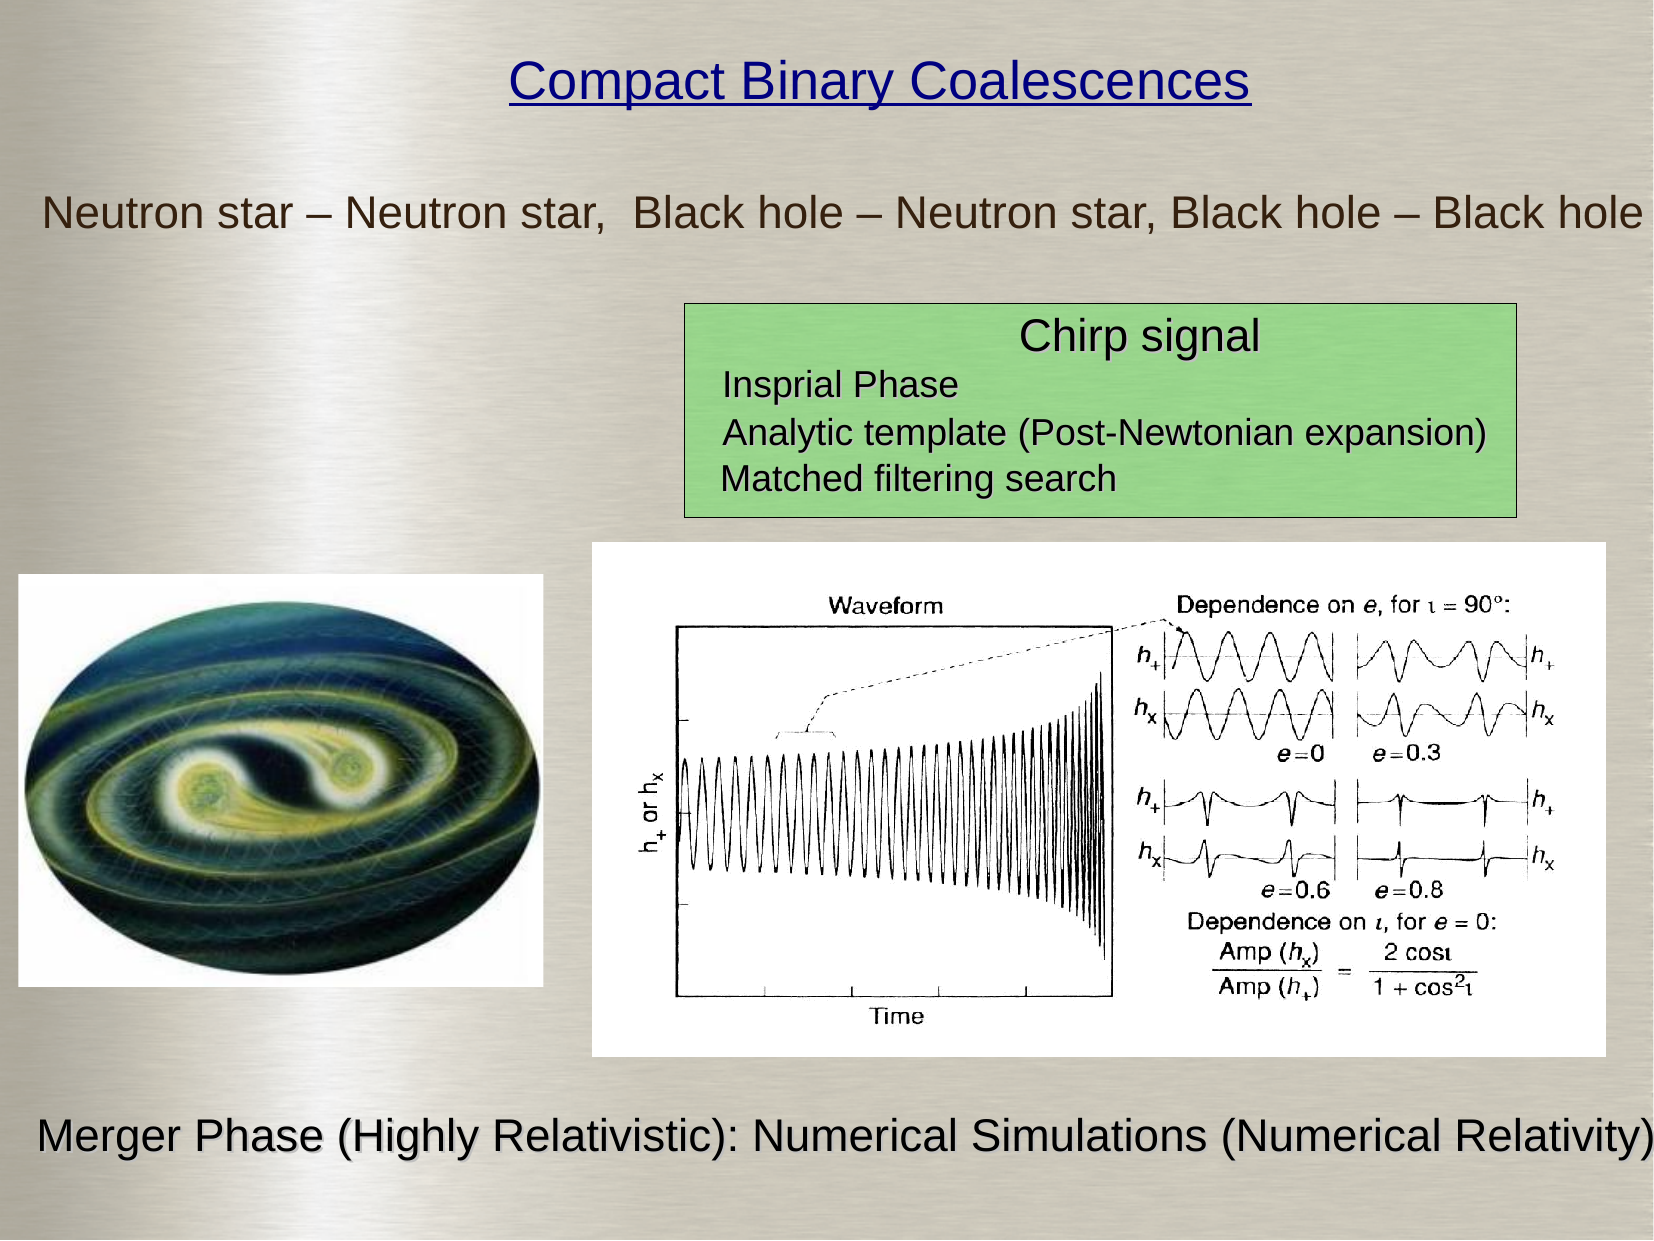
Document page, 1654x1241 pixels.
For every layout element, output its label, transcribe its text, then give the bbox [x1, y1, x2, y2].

text_box Analytic template (Post-Newtonian expansion) [707, 403, 1507, 461]
picture [0, 0, 1654, 1240]
text_box Matched filtering search [705, 449, 1134, 507]
text_box Chirp signal [1004, 302, 1272, 369]
text_box Insprial Phase [707, 356, 987, 413]
text_box [684, 303, 1517, 518]
text_box Merger Phase (Highly Relativistic): Numerical Simulations (Numerical Relativity) [21, 1102, 1654, 1170]
text_box Neutron star – Neutron star, Black hole – Neutron star, Black hole – Black hole [26, 179, 1631, 246]
text_box Compact Binary Coalescences [494, 43, 1253, 120]
